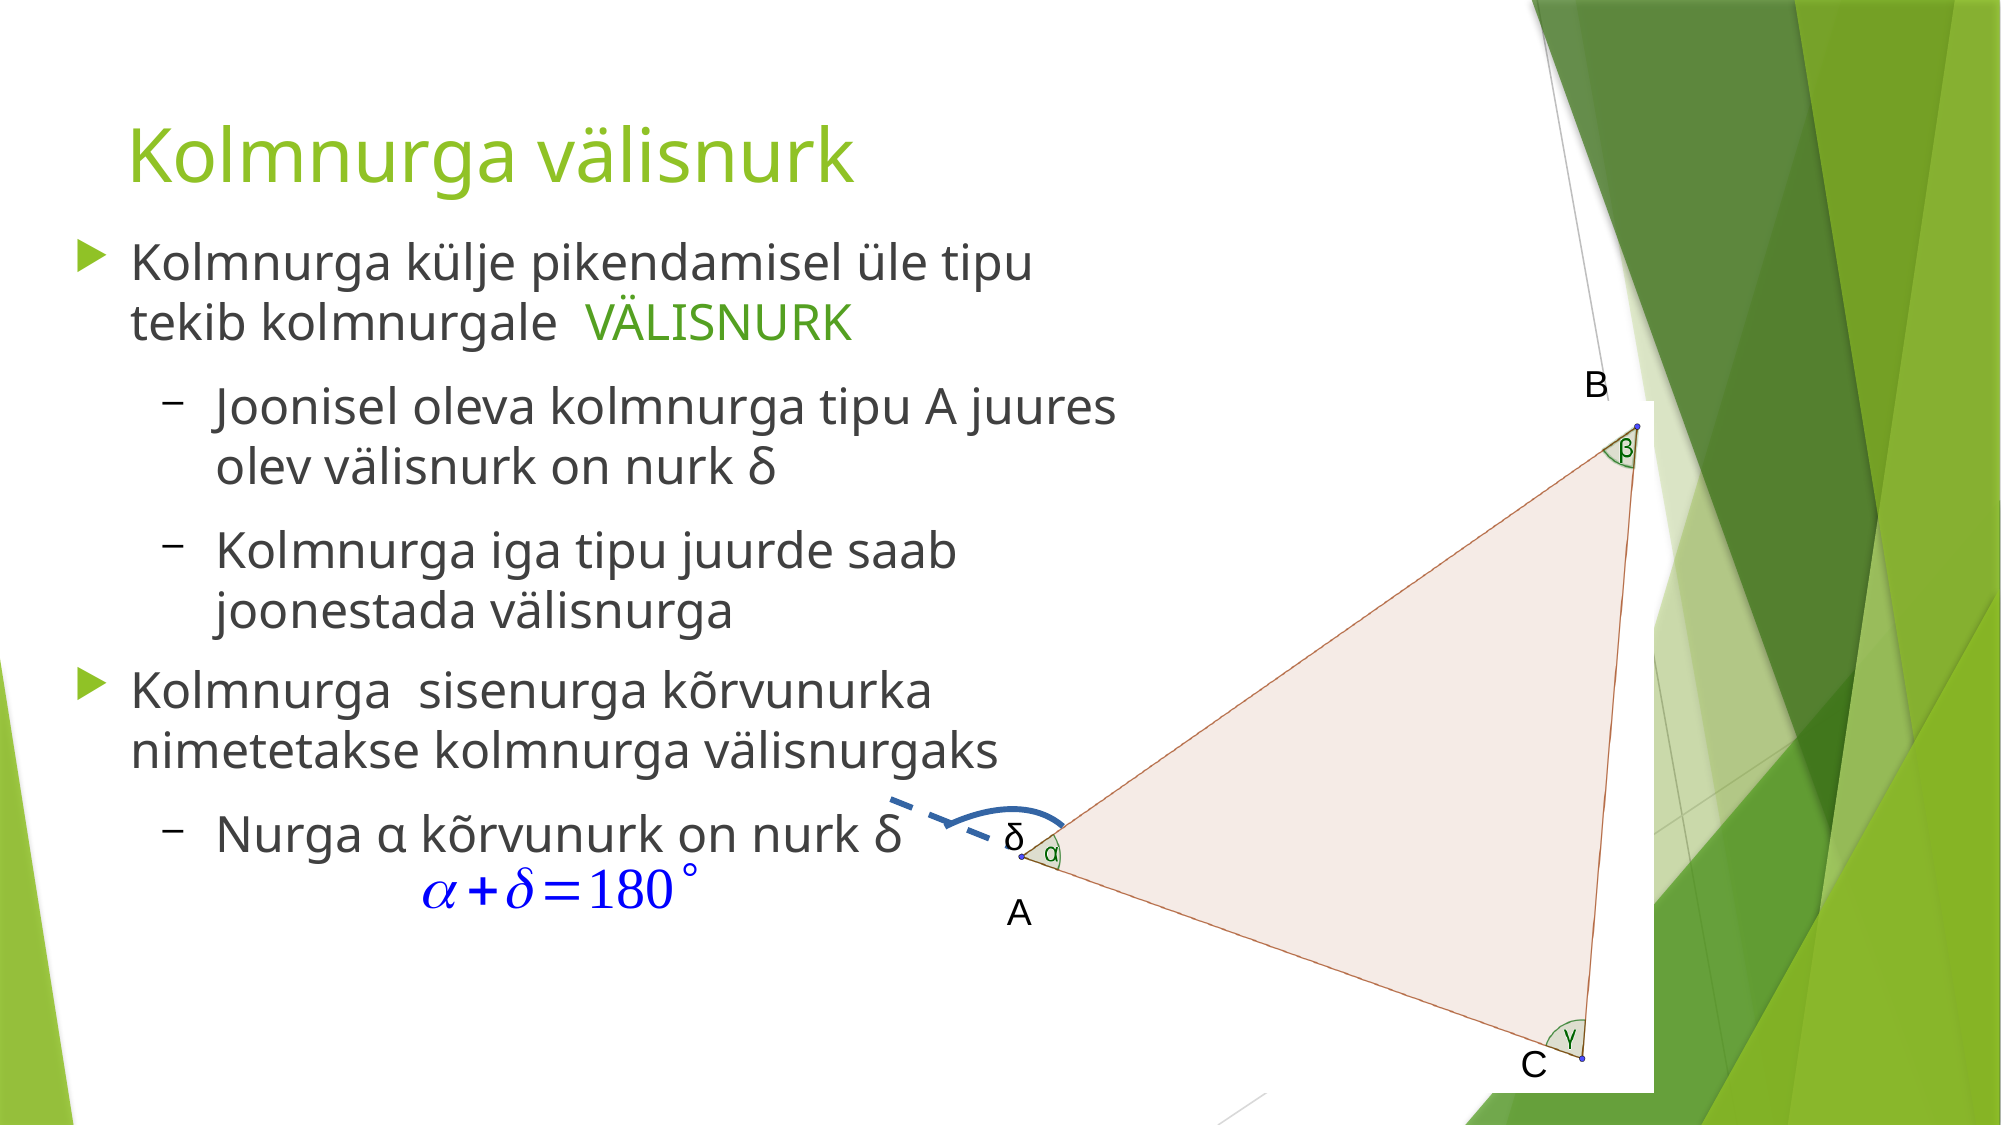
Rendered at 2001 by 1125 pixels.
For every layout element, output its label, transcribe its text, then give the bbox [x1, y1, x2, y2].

picture [1145, 401, 1654, 1093]
text_box B [1569, 356, 1625, 414]
title Kolmnurga välisnurk [111, 99, 1522, 317]
text_box C [1505, 1035, 1563, 1093]
text_box A [992, 884, 1047, 942]
chart [413, 856, 706, 921]
text_box δ [988, 813, 1040, 866]
list Kolmnurga külje pikendamisel üle tipu tekib kolmnurgale VÄLISNURK Joonisel oleva kolmnurga tipu A juures olev välisnurk on nurk δ Kolmnurga iga tipu juurde saab joonestada välisnurga Kolmnurga sisenurga kõrvunurka nimetetakse kolmnurga välisnurgaks Nurga α kõrvunurk on nurk δ [59, 223, 1145, 1097]
